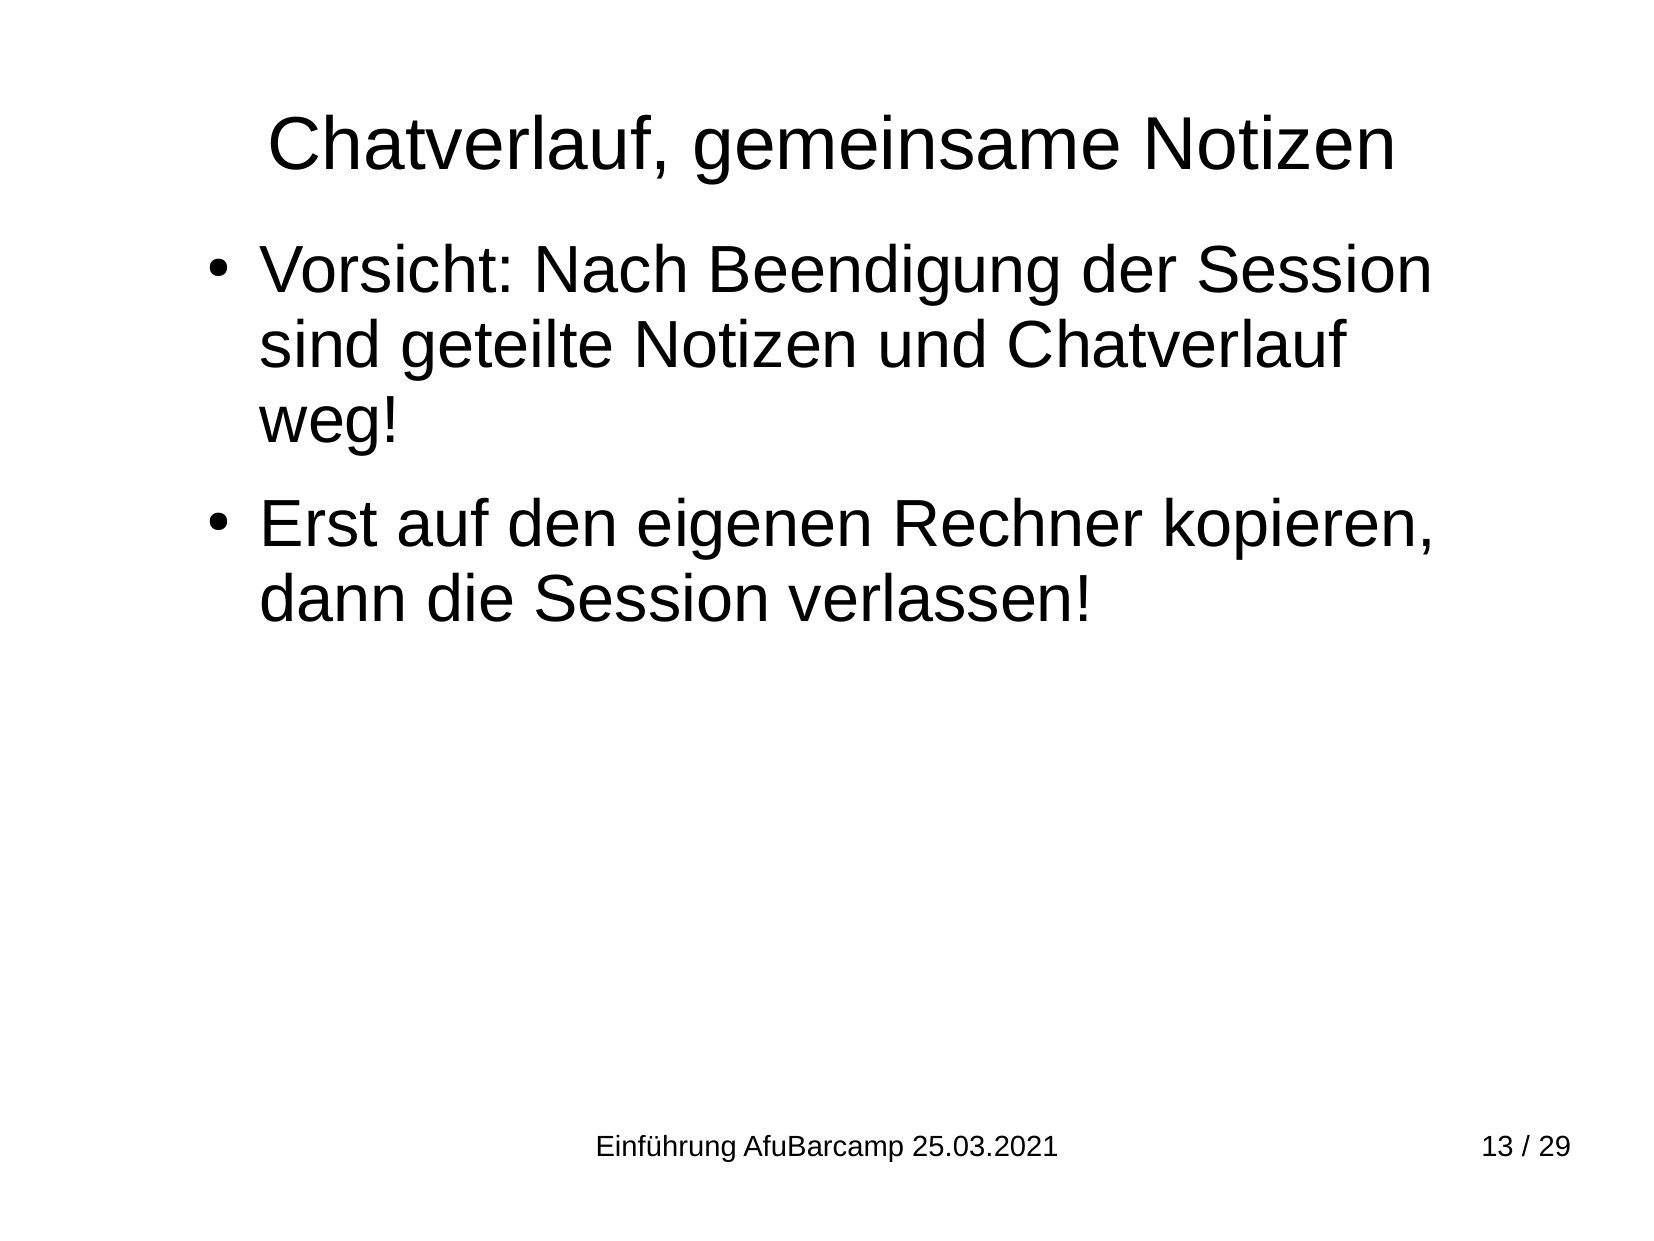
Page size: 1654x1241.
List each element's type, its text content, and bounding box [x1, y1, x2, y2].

list Chatverlauf, gemeinsame Notizen Vorsicht: Nach Beendigung der Session sind geteilte Notizen und Chatverlauf weg! Erst auf den eigenen Rechner kopieren, dann die Session verlassen! [188, 101, 1477, 1111]
